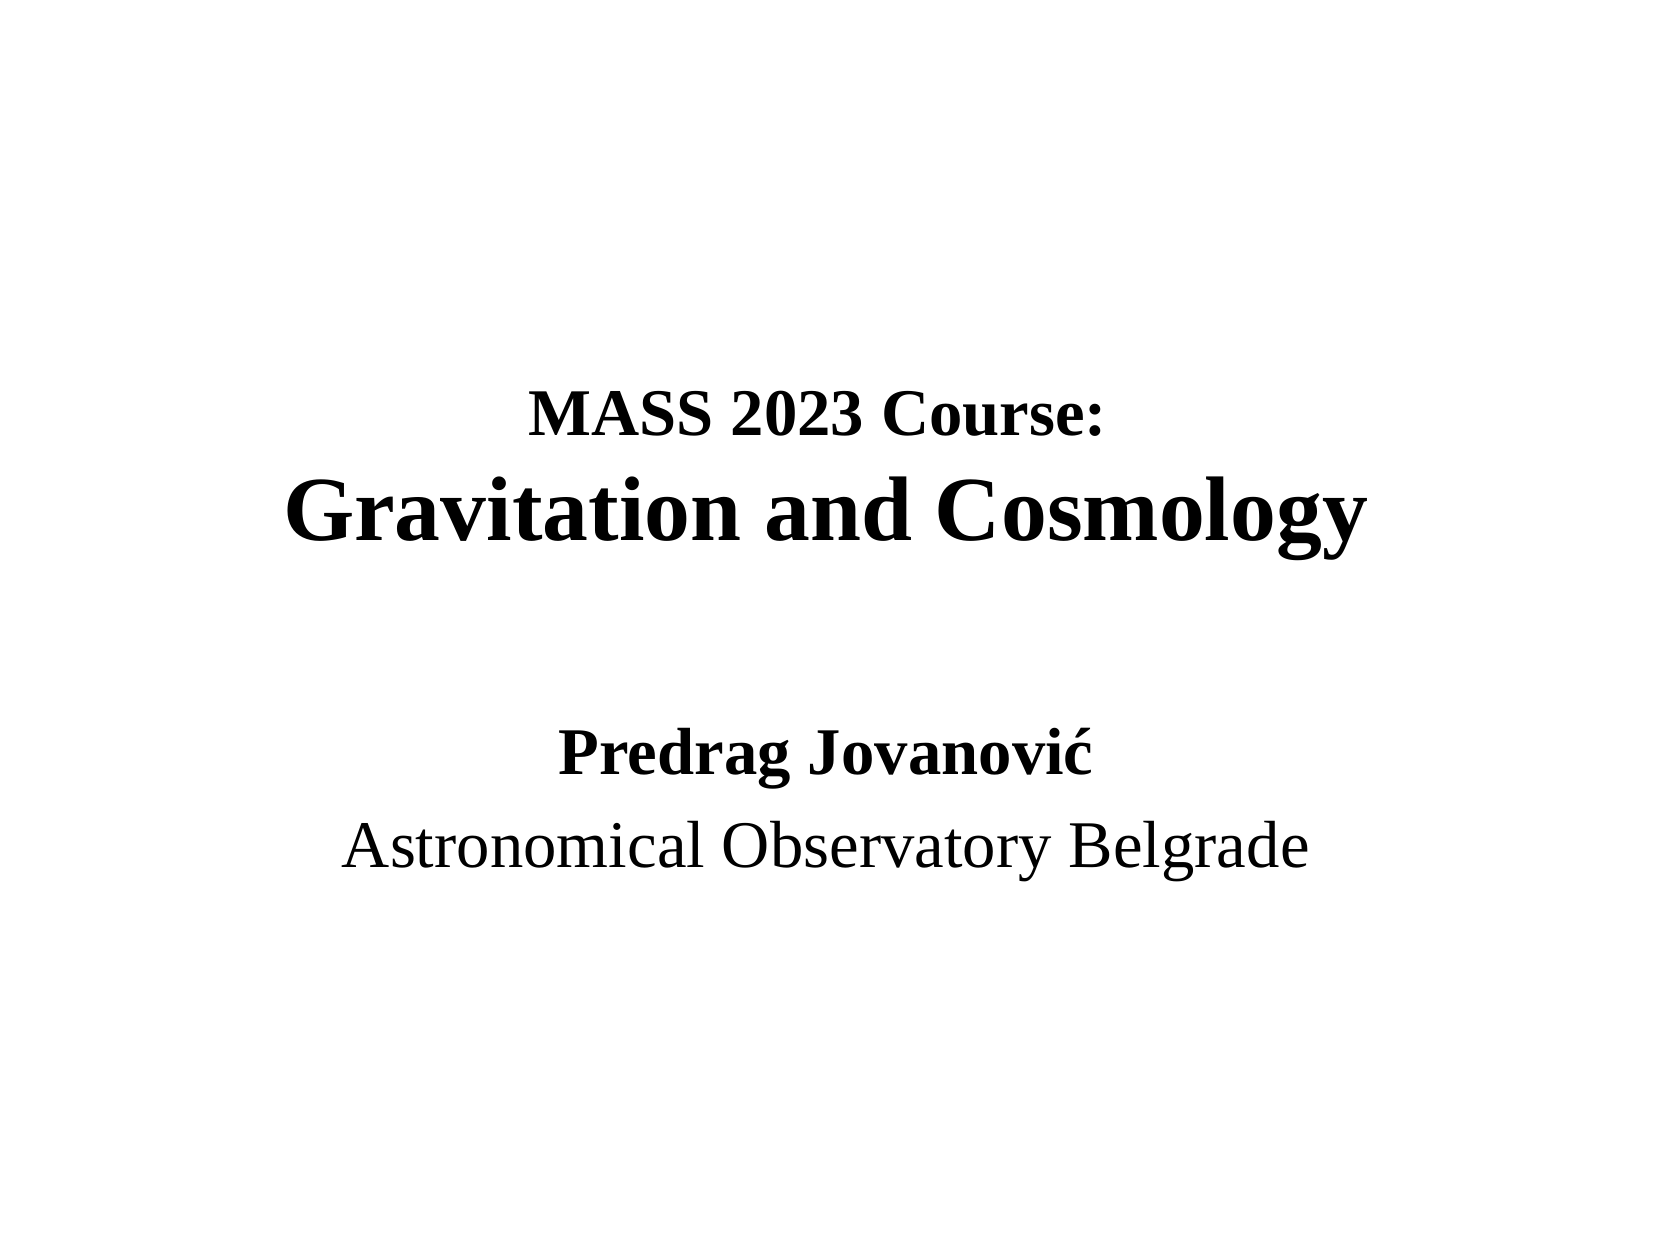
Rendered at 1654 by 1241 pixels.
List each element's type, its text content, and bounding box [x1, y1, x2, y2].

subtitle Predrag Jovanović Astronomical Observatory Belgrade [247, 700, 1406, 921]
title MASS 2023 Course: Gravitation and Cosmology [123, 330, 1530, 597]
